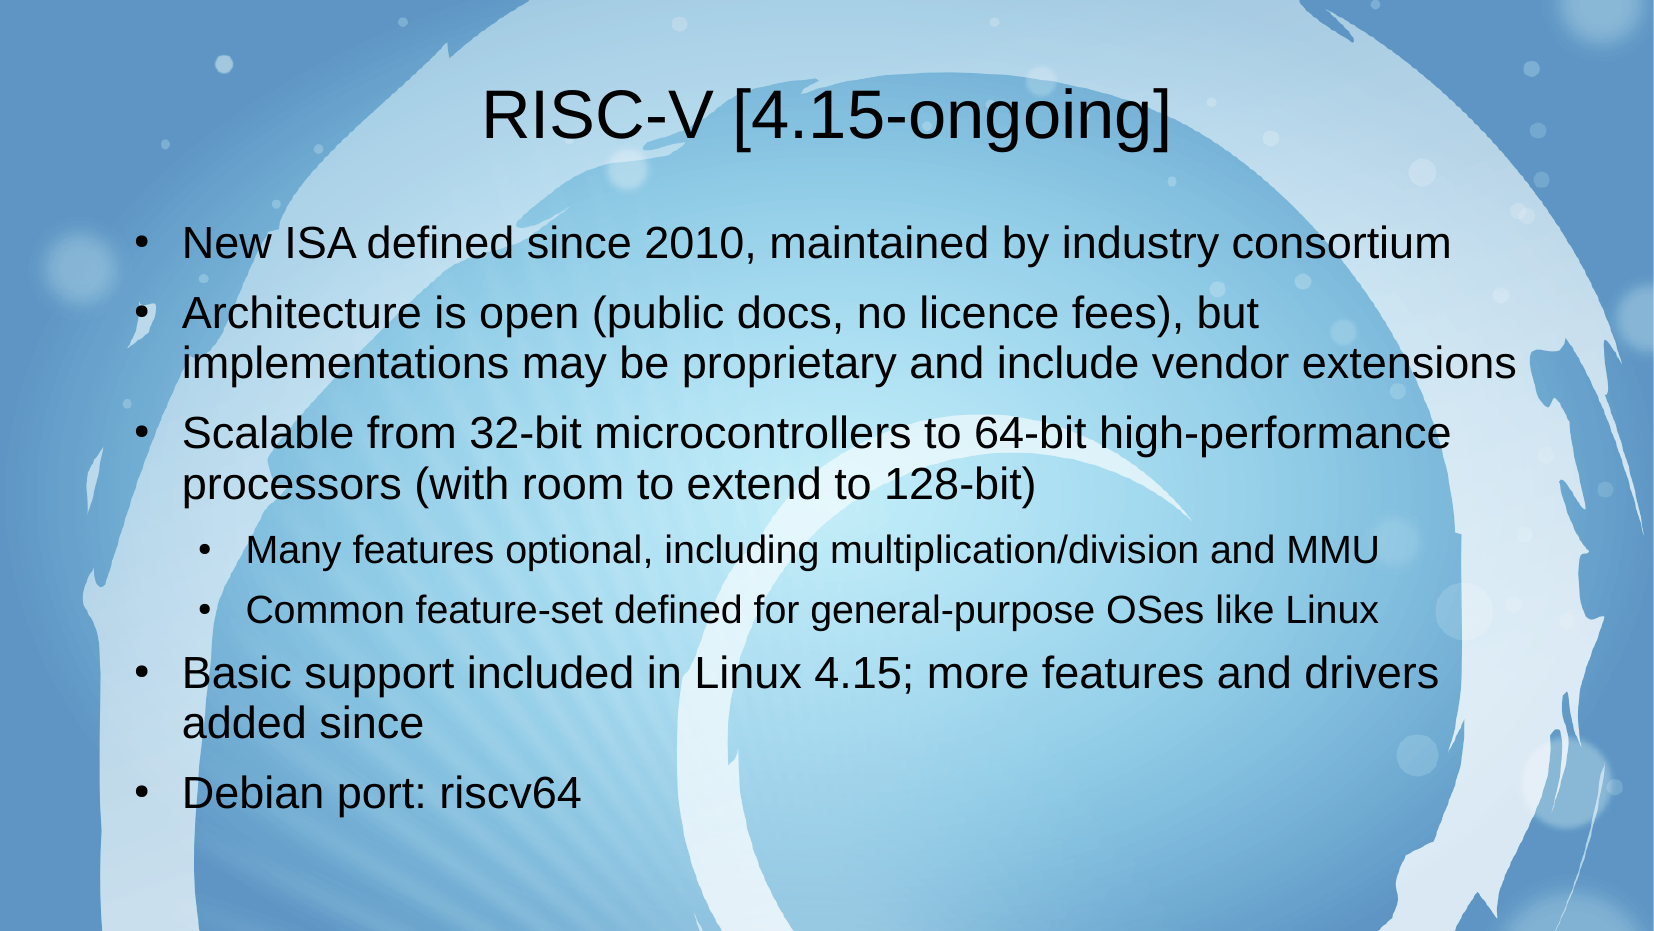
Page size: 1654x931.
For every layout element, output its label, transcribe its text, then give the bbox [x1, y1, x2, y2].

title RISC-V [4.15-ongoing] [118, 37, 1536, 193]
list New ISA defined since 2010, maintained by industry consortium Architecture is open (public docs, no licence fees), but implementations may be proprietary and include vendor extensions Scalable from 32-bit microcontrollers to 64-bit high-performance processors (with room to extend to 128-bit) Many features optional, including multiplication/division and MMU Common feature-set defined for general-purpose OSes like Linux Basic support included in Linux 4.15; more features and drivers added since Debian port: riscv64 [118, 217, 1536, 832]
picture [0, 0, 1654, 931]
